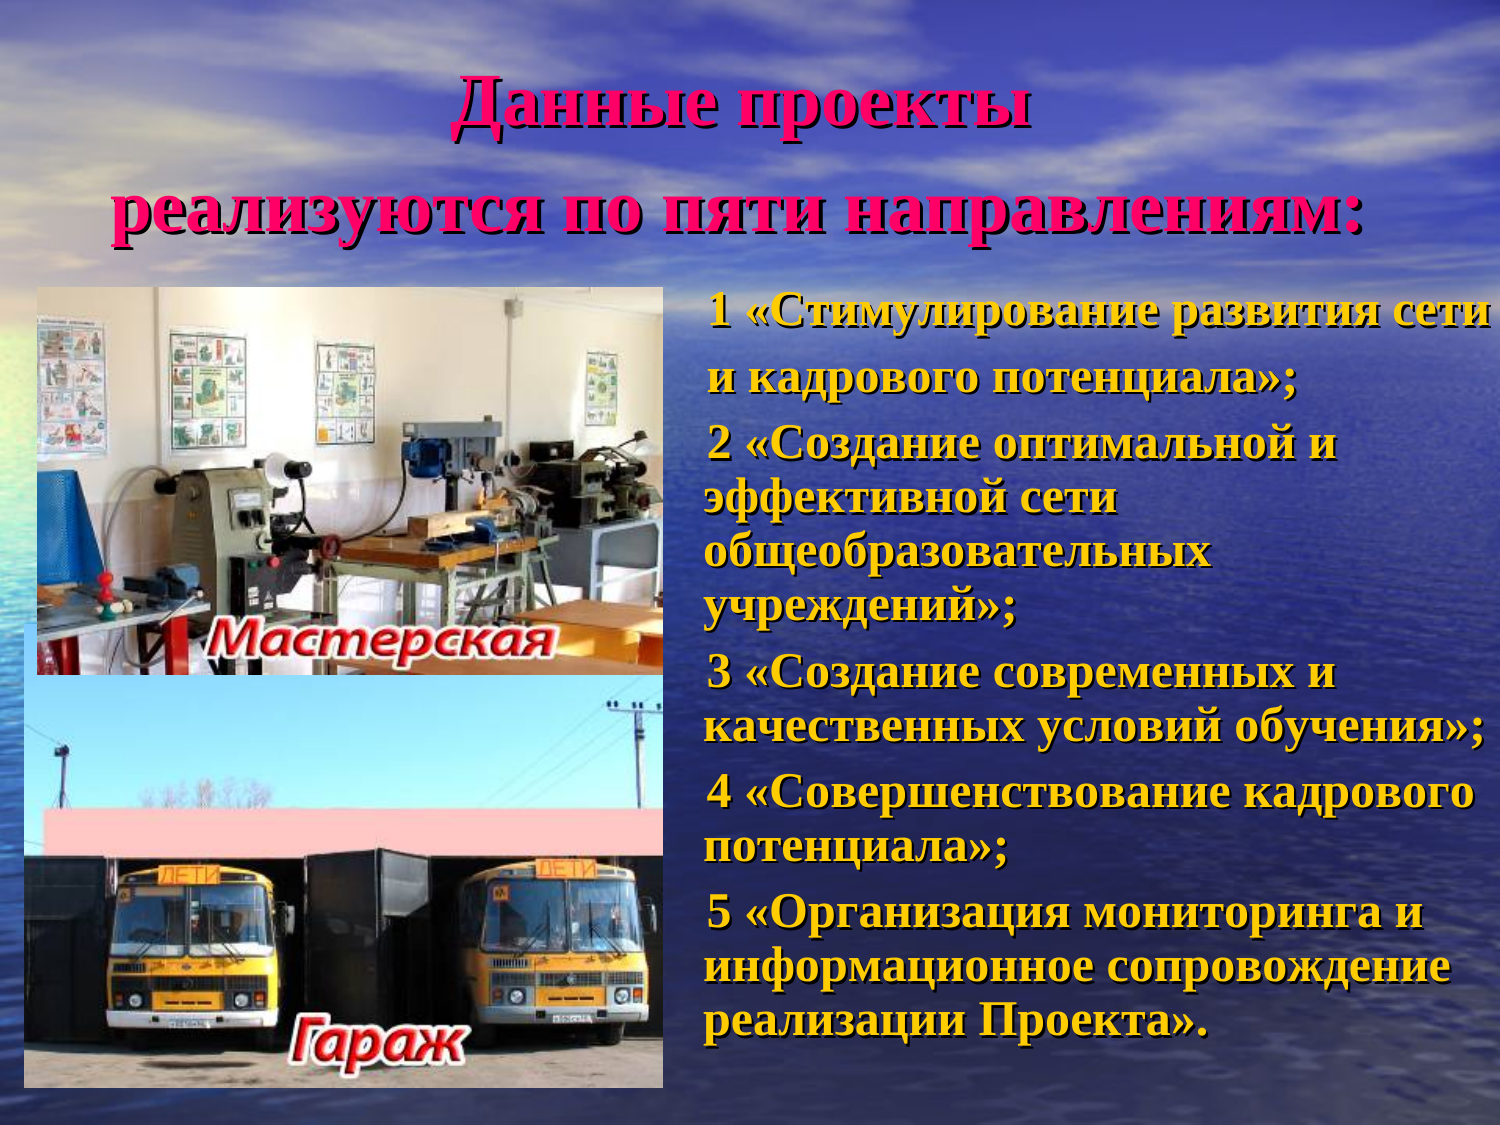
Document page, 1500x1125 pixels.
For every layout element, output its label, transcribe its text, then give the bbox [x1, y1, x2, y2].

list 1 «Стимулирование развития сети и кадрового потенциала»; 2 «Создание оптимальной и эффективной сети общеобразовательных учреждений»; 3 «Создание современных и качественных условий обучения»; 4 «Совершенствование кадрового потенциала»; 5 «Организация мониторинга и информационное сопровождение реализации Проекта». [674, 275, 1500, 1076]
title Данные проекты реализуются по пяти направлениям: [75, 37, 1426, 263]
picture [0, 0, 1500, 1125]
